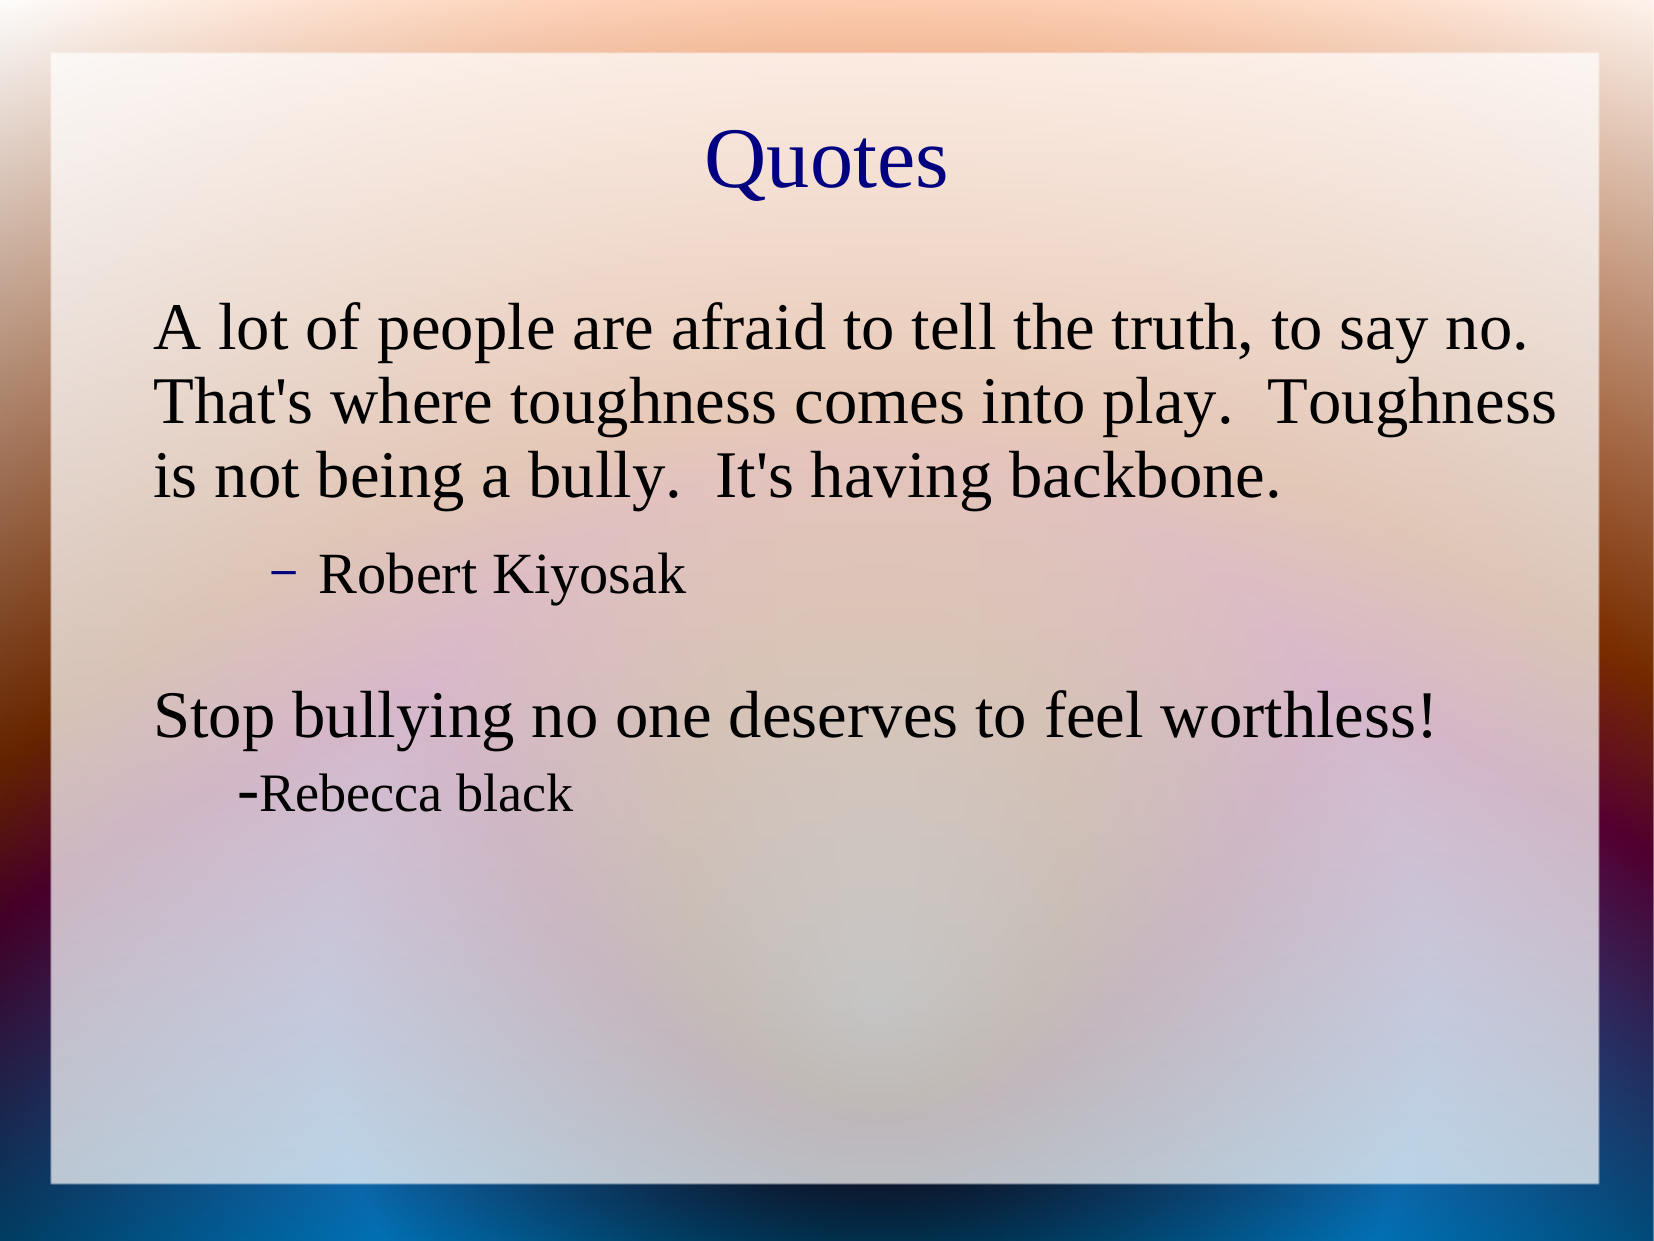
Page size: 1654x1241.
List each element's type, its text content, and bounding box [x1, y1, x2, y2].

title Quotes [82, 55, 1571, 263]
list A lot of people are afraid to tell the truth, to say no. That's where toughness comes into play. Toughness is not being a bully. It's having backbone. Robert Kiyosak [82, 290, 1571, 678]
picture [0, 0, 1654, 1241]
list Stop bullying no one deserves to feel worthless! -Rebecca black [82, 678, 1571, 1034]
